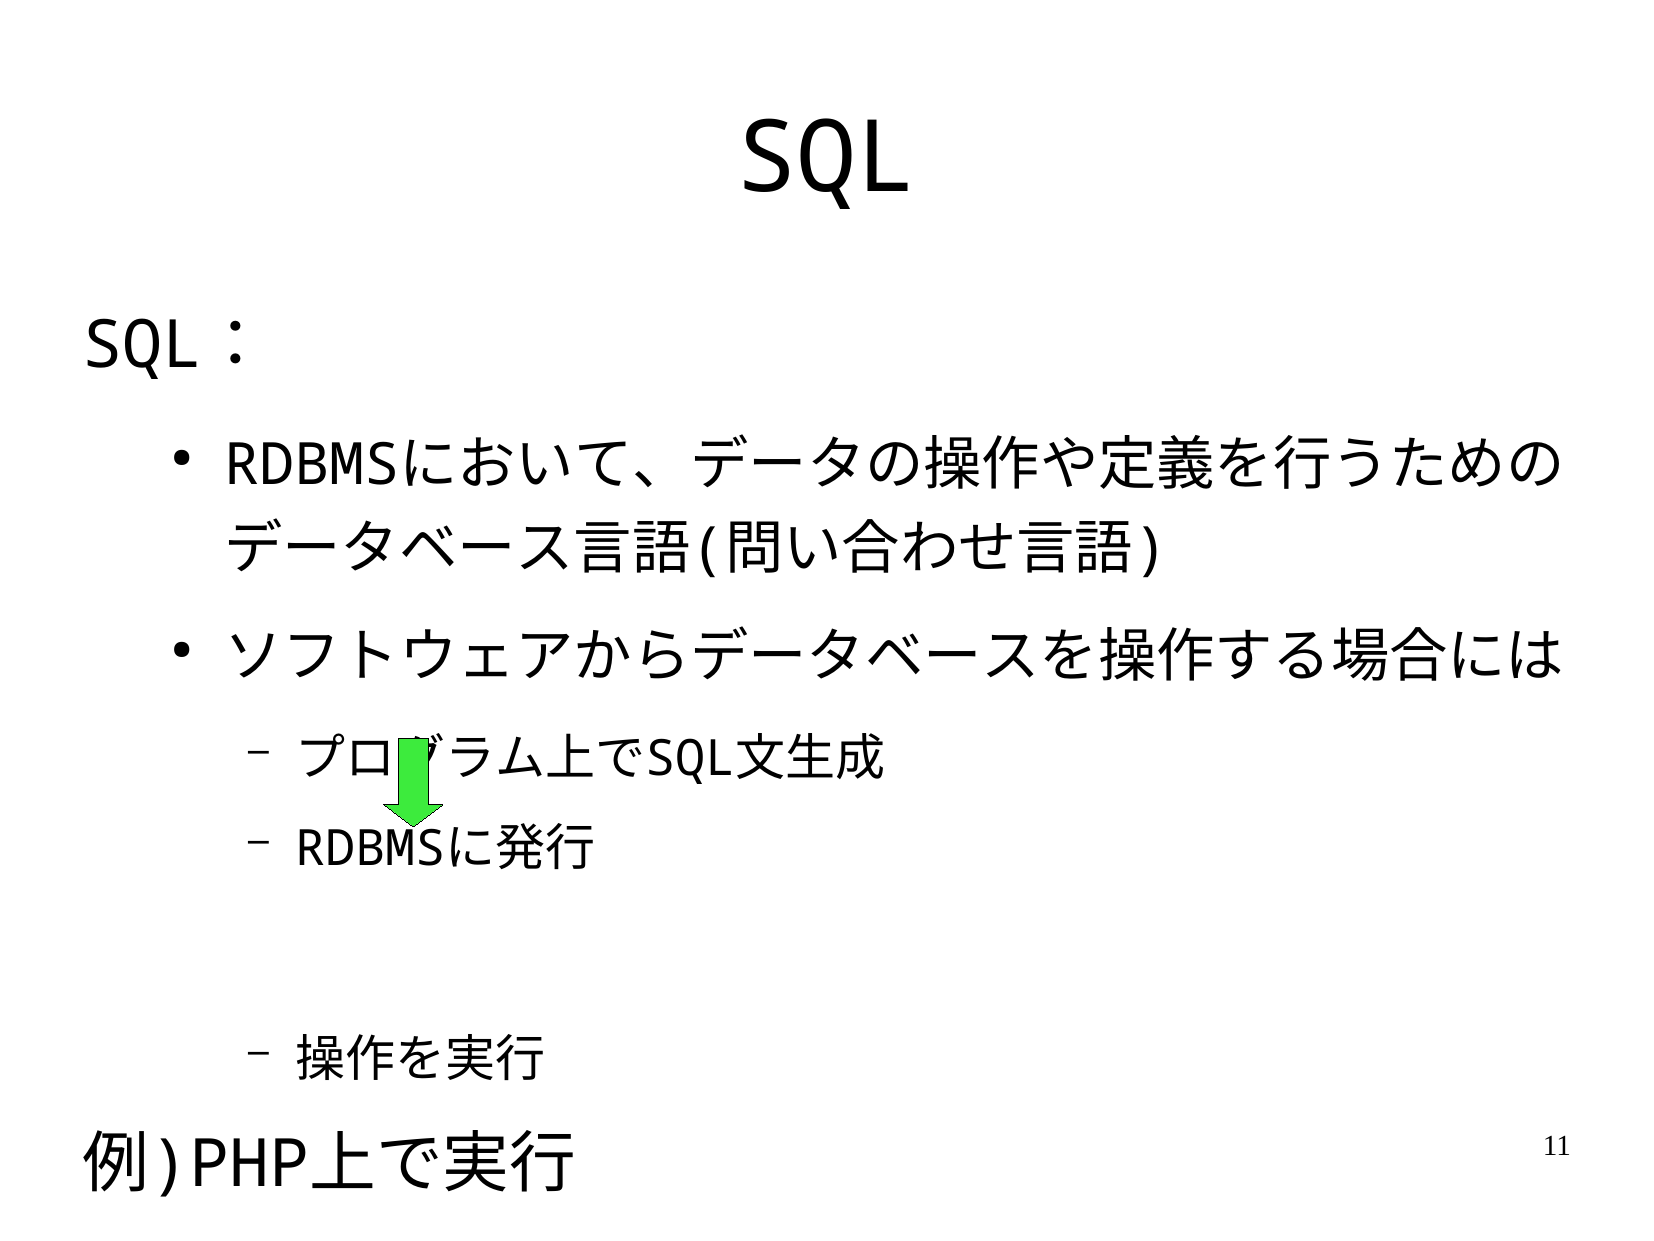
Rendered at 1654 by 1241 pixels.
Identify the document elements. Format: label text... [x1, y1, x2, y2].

title SQL [82, 56, 1571, 250]
list SQL： RDBMSにおいて、データの操作や定義を行うためのデータベース言語(問い合わせ言語) ソフトウェアからデータベースを操作する場合には プログラム上でSQL文生成 RDBMSに発行 操作を実行 例)PHP上で実行 $sql = "SELECT * FROM Main ORDER BY id;"; $rs = mysql_query($sql); [82, 290, 1571, 1168]
text_box [383, 738, 443, 827]
